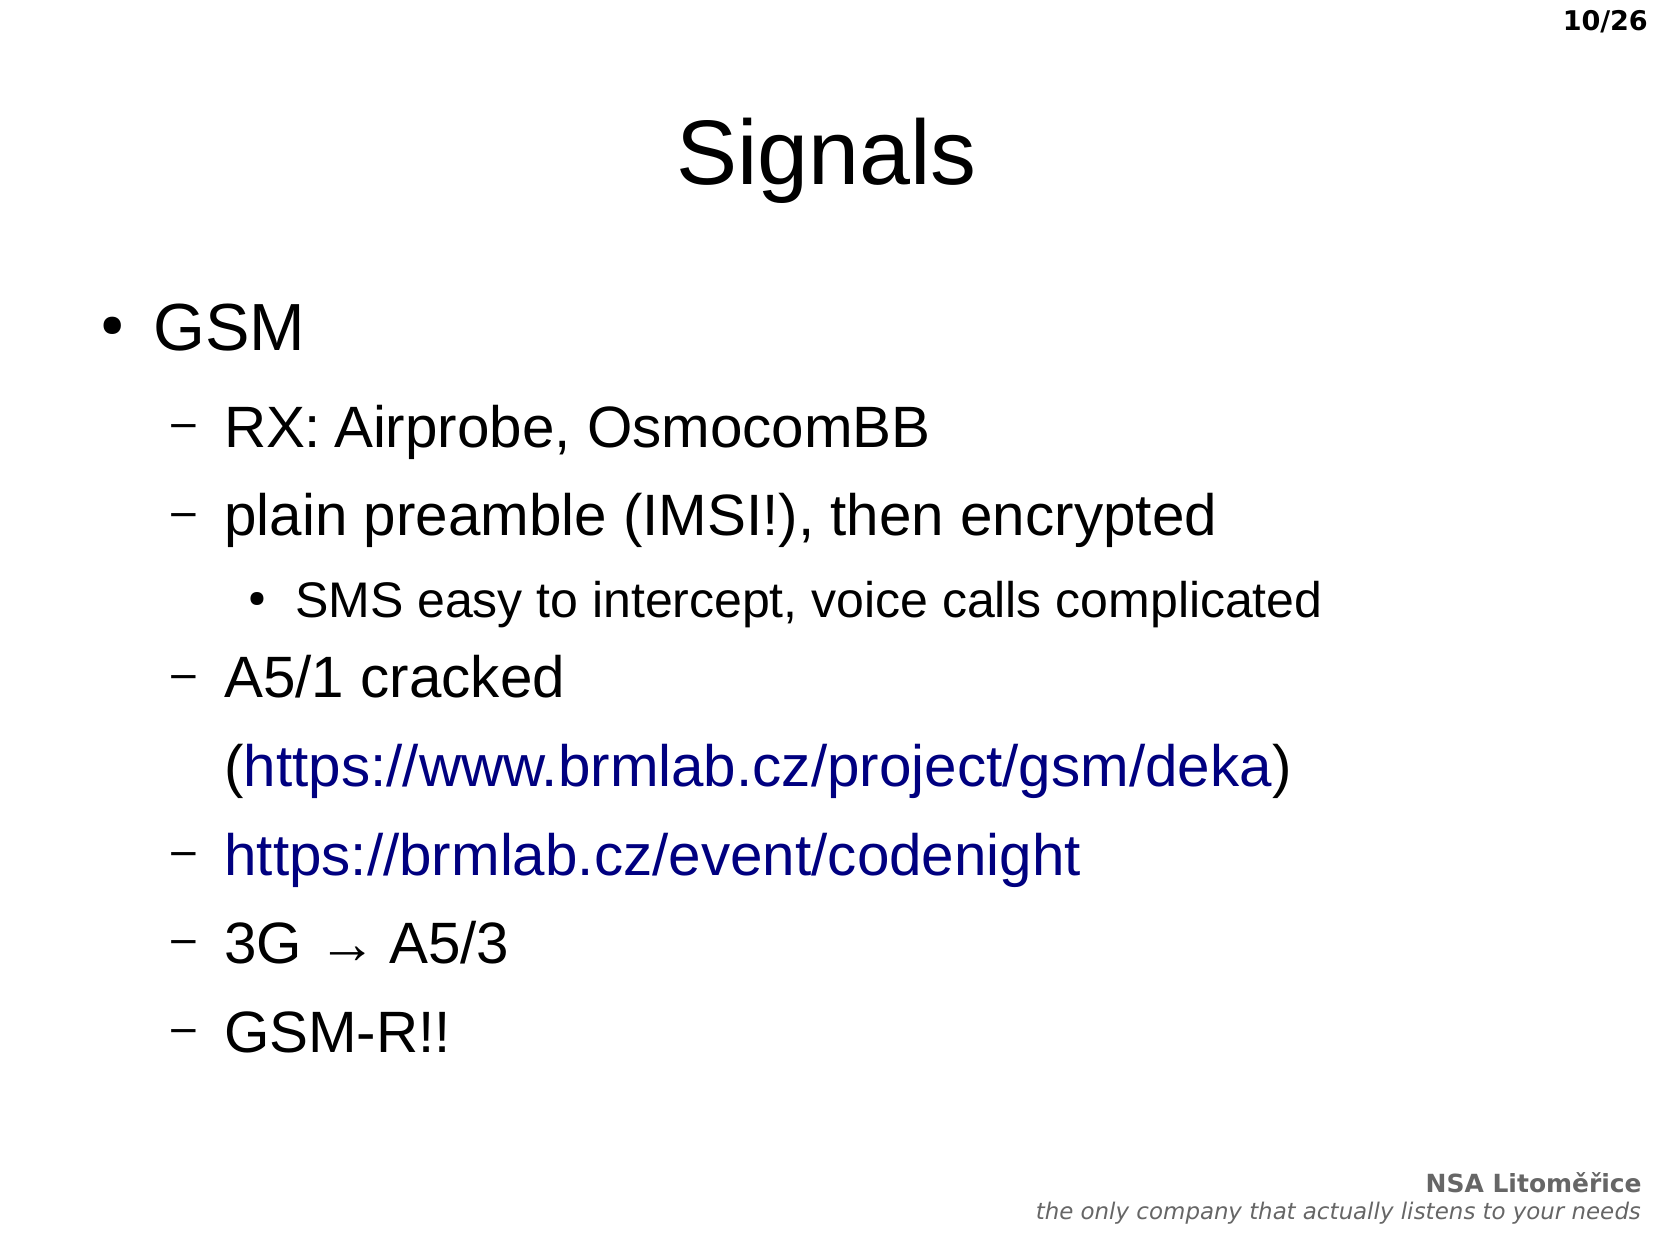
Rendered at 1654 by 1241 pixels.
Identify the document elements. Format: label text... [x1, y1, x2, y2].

list GSM RX: Airprobe, OsmocomBB plain preamble (IMSI!), then encrypted SMS easy to intercept, voice calls complicated A5/1 cracked (https://www.brmlab.cz/project/gsm/deka) https://brmlab.cz/event/codenight 3G → A5/3 GSM-R!! [82, 290, 1571, 1111]
title Signals [82, 49, 1571, 257]
